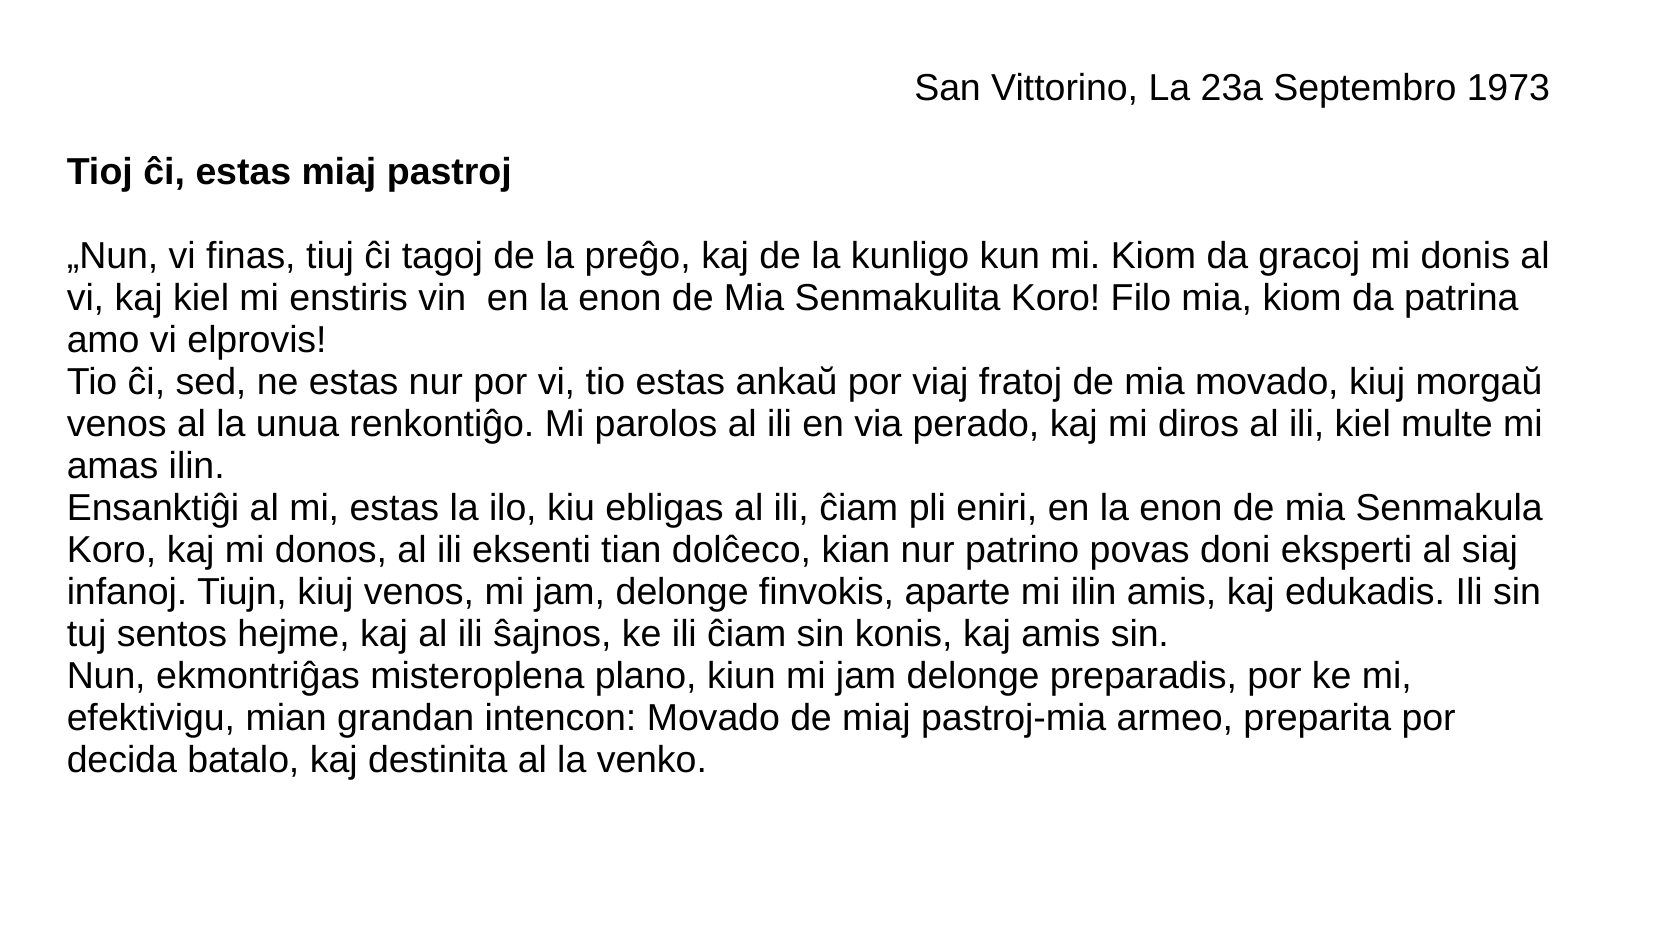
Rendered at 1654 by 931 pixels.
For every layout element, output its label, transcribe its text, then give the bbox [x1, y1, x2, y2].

text_box San Vittorino, La 23a Septembro 1973 Tioj ĉi, estas miaj pastroj „Nun, vi finas, tiuj ĉi tagoj de la preĝo, kaj de la kunligo kun mi. Kiom da gracoj mi donis al vi, kaj kiel mi enstiris vin en la enon de Mia Senmakulita Koro! Filo mia, kiom da patrina amo vi elprovis! Tio ĉi, sed, ne estas nur por vi, tio estas ankaŭ por viaj fratoj de mia movado, kiuj morgaŭ venos al la unua renkontiĝo. Mi parolos al ili en via perado, kaj mi diros al ili, kiel multe mi amas ilin. Ensanktiĝi al mi, estas la ilo, kiu ebligas al ili, ĉiam pli eniri, en la enon de mia Senmakula Koro, kaj mi donos, al ili eksenti tian dolĉeco, kian nur patrino povas doni eksperti al siaj infanoj. Tiujn, kiuj venos, mi jam, delonge finvokis, aparte mi ilin amis, kaj edukadis. Ili sin tuj sentos hejme, kaj al ili ŝajnos, ke ili ĉiam sin konis, kaj amis sin. Nun, ekmontriĝas misteroplena plano, kiun mi jam delonge preparadis, por ke mi, efektivigu, mian grandan intencon: Movado de miaj pastroj-mia armeo, preparita por decida batalo, kaj destinita al la venko. [29, 59, 1565, 857]
